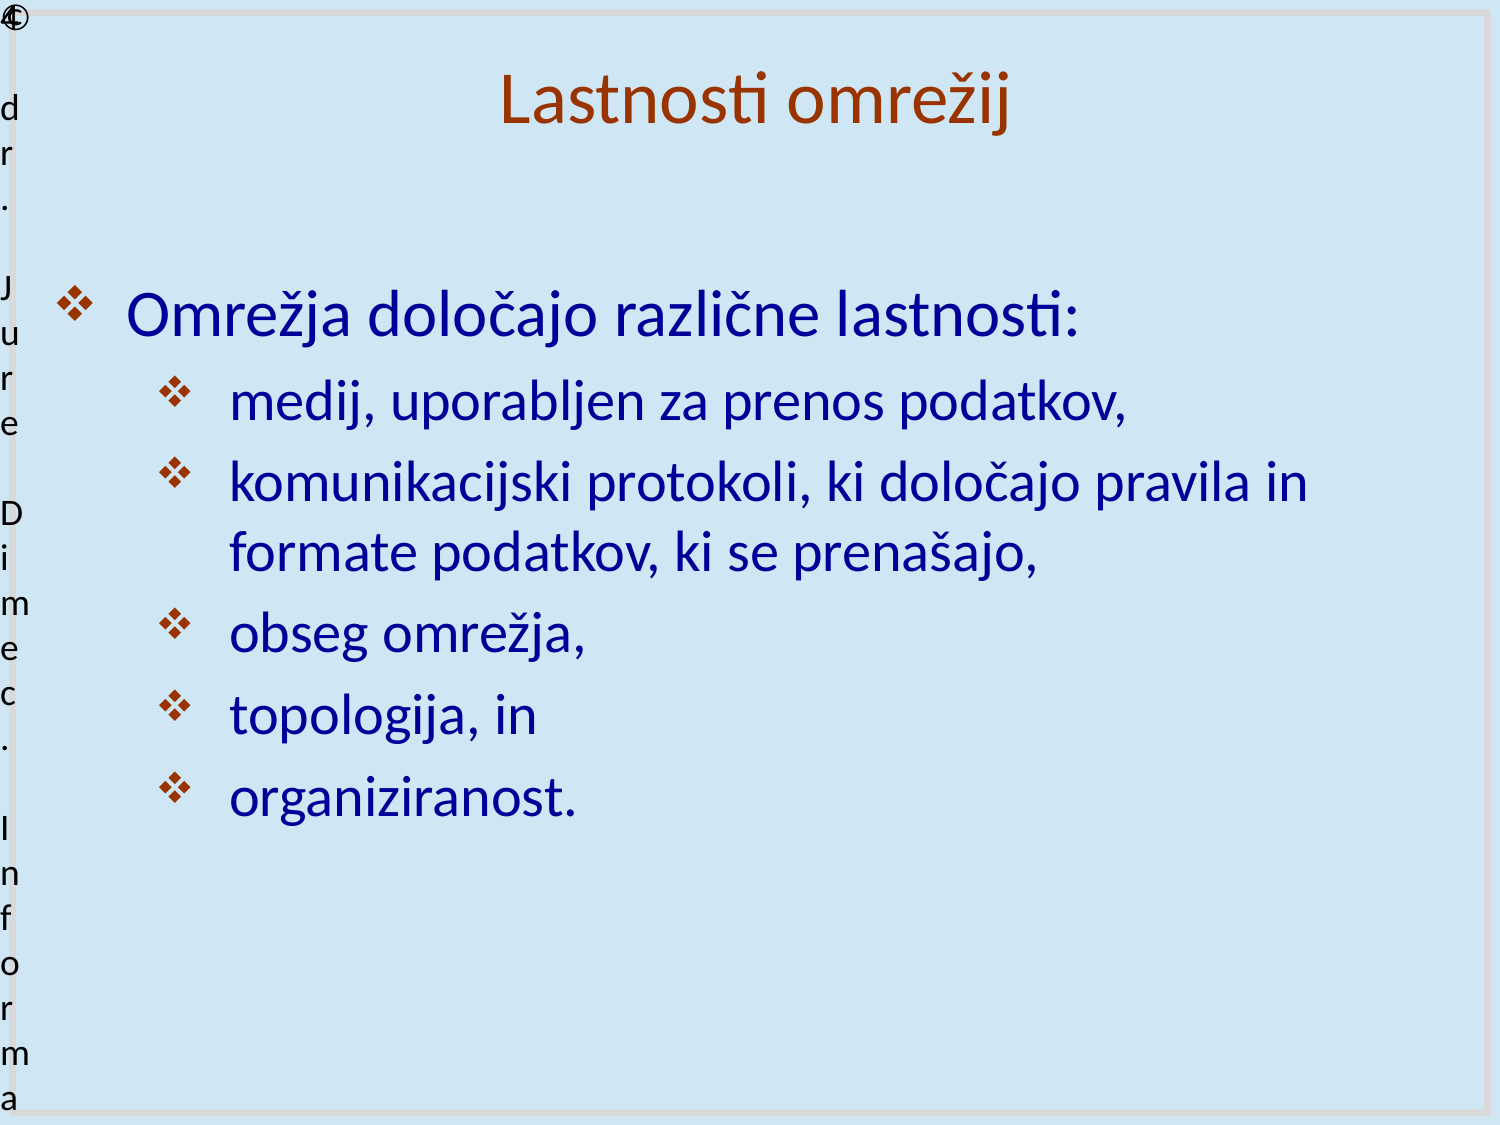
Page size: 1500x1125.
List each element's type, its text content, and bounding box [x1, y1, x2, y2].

title Lastnosti omrežij [37, 37, 1475, 150]
list Omrežja določajo različne lastnosti: medij, uporabljen za prenos podatkov, komunikacijski protokoli, ki določajo pravila in formate podatkov, ki se prenašajo, obseg omrežja, topologija, in organiziranost. [37, 262, 1475, 1050]
